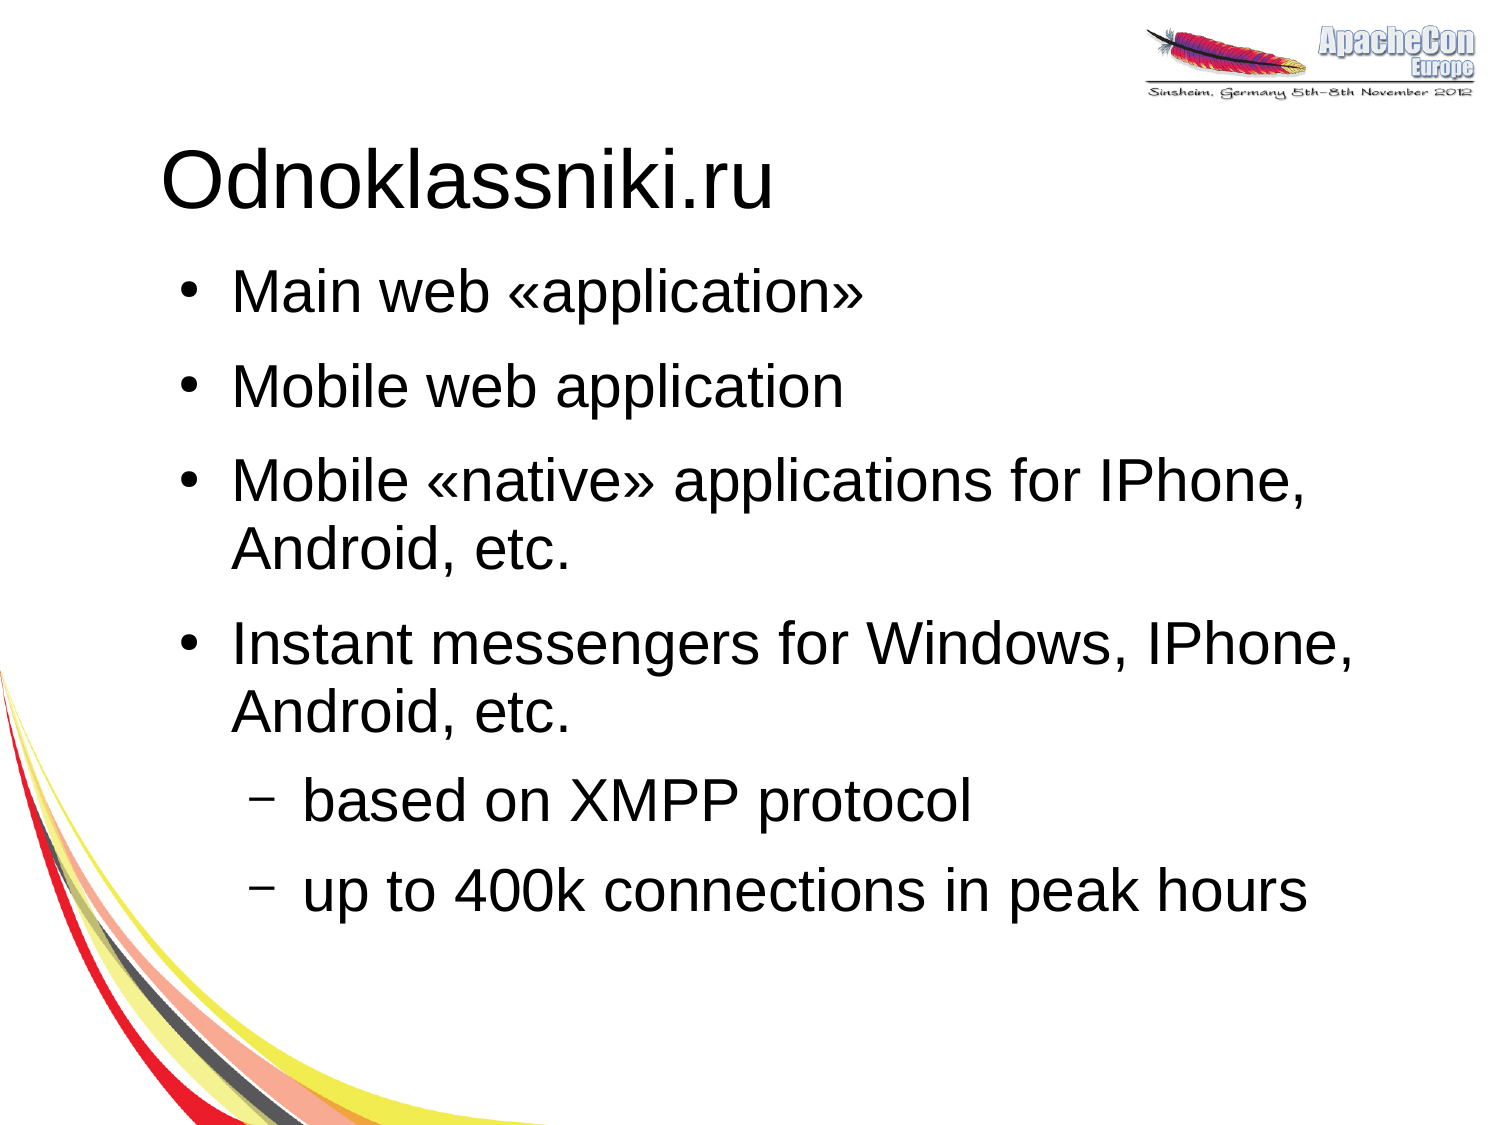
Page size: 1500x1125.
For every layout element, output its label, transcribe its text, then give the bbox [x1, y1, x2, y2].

title Odnoklassniki.ru [160, 128, 1393, 231]
picture [0, 0, 1500, 1125]
list Main web «application» Mobile web application Mobile «native» applications for IPhone, Android, etc. Instant messengers for Windows, IPhone, Android, etc. based on XMPP protocol up to 400k connections in peak hours [160, 257, 1393, 936]
